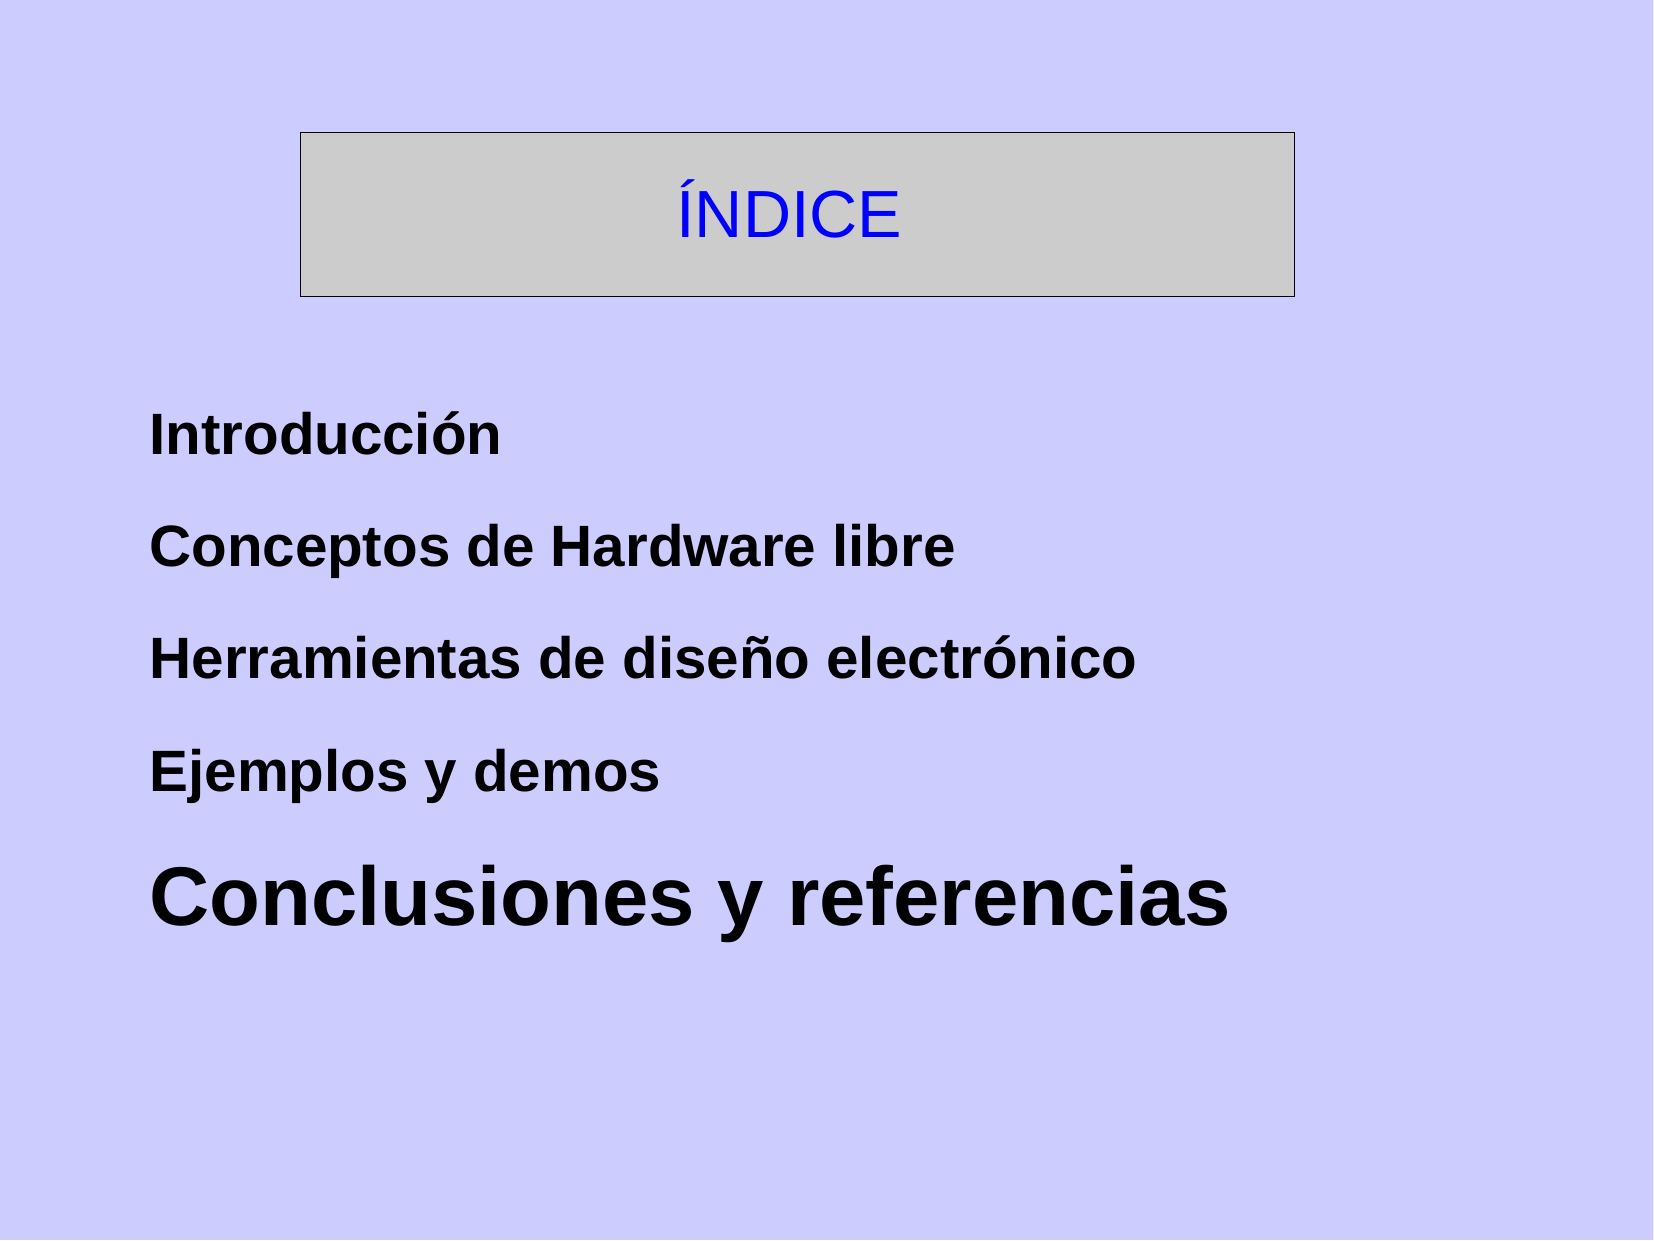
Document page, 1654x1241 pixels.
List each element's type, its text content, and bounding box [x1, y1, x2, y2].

text_box [300, 132, 1295, 297]
text_box Introducción Conceptos de Hardware libre Herramientas de diseño electrónico Ejemplos y demos Conclusiones y referencias [133, 401, 1615, 944]
text_box ÍNDICE [676, 177, 905, 253]
